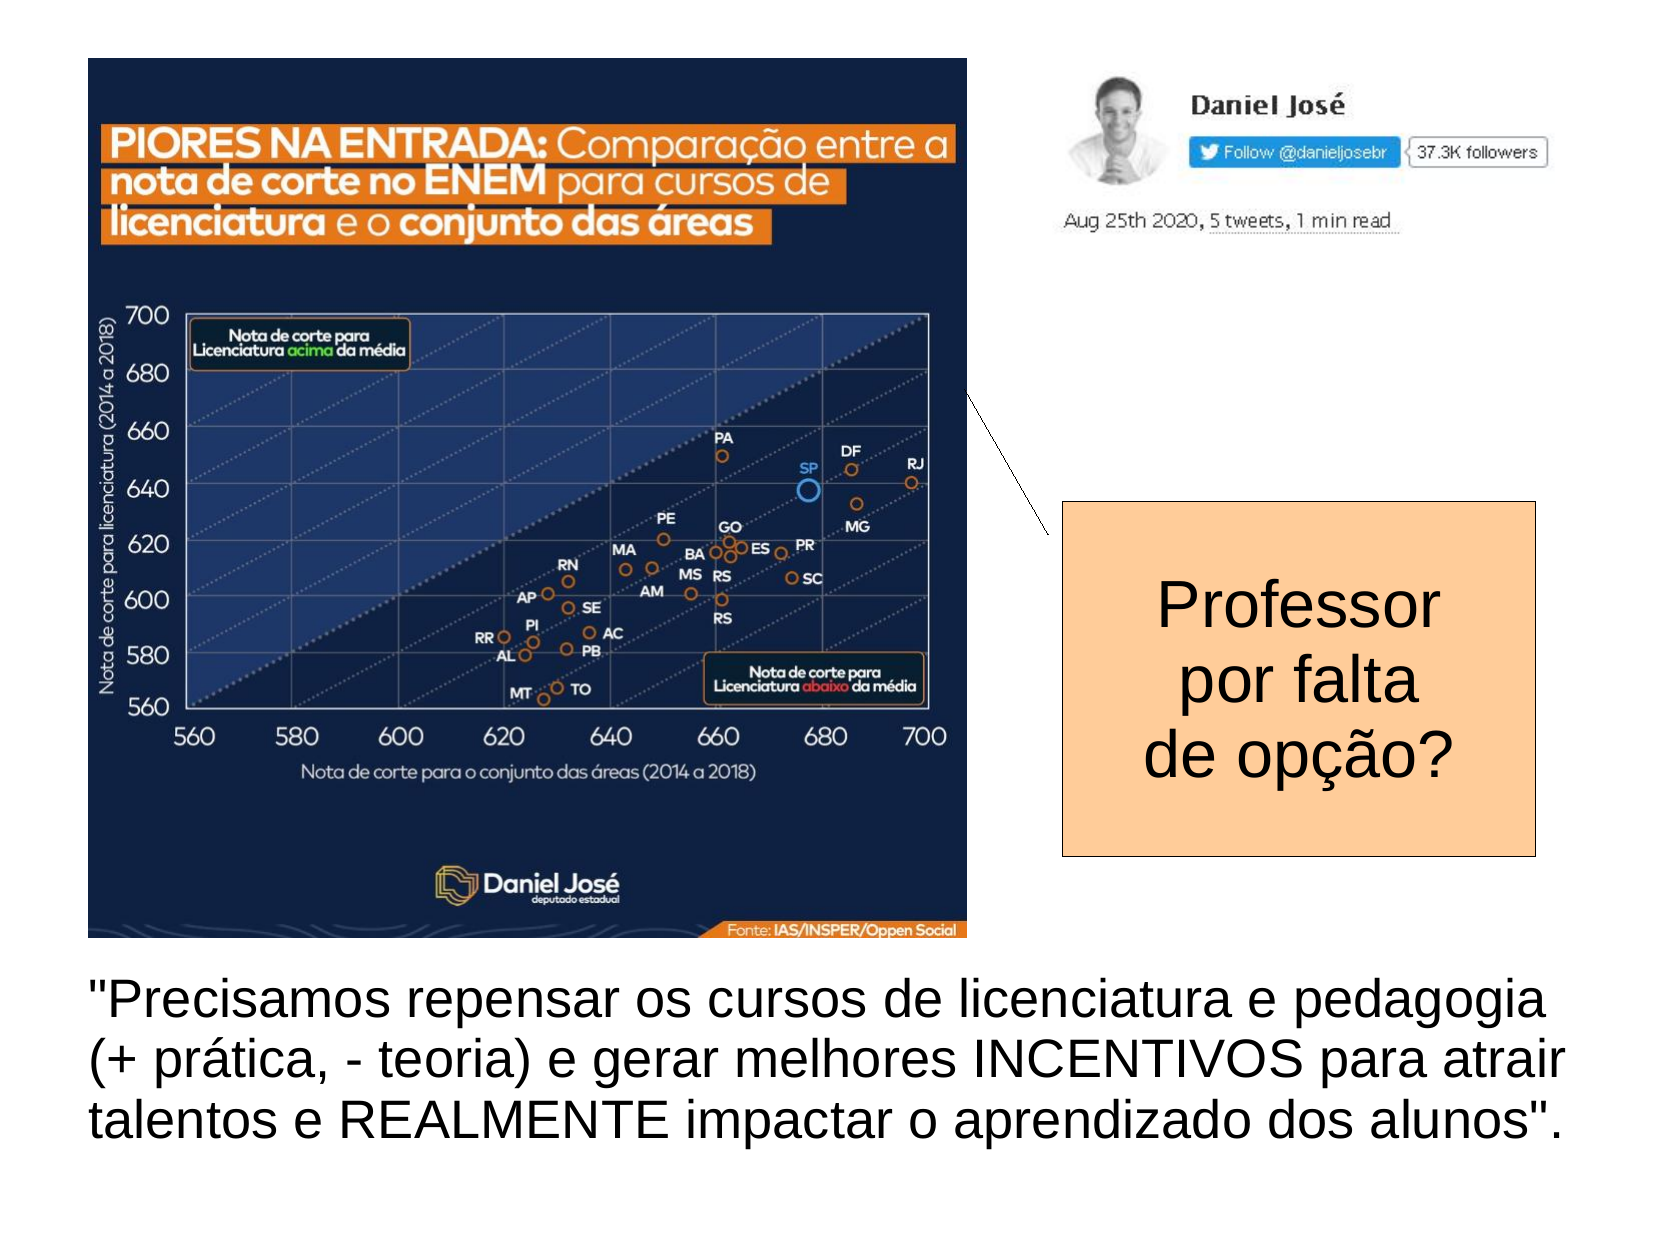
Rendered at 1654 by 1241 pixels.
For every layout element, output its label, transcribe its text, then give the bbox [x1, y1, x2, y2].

list "Precisamos repensar os cursos de licenciatura e pedagogia (+ prática, - teoria) e gerar melhores INCENTIVOS para atrair talentos e REALMENTE impactar o aprendizado dos alunos". [88, 968, 1577, 1151]
picture [88, 58, 967, 938]
text_box Professor por falta de opção? [1063, 502, 1535, 856]
picture [1003, 58, 1586, 275]
